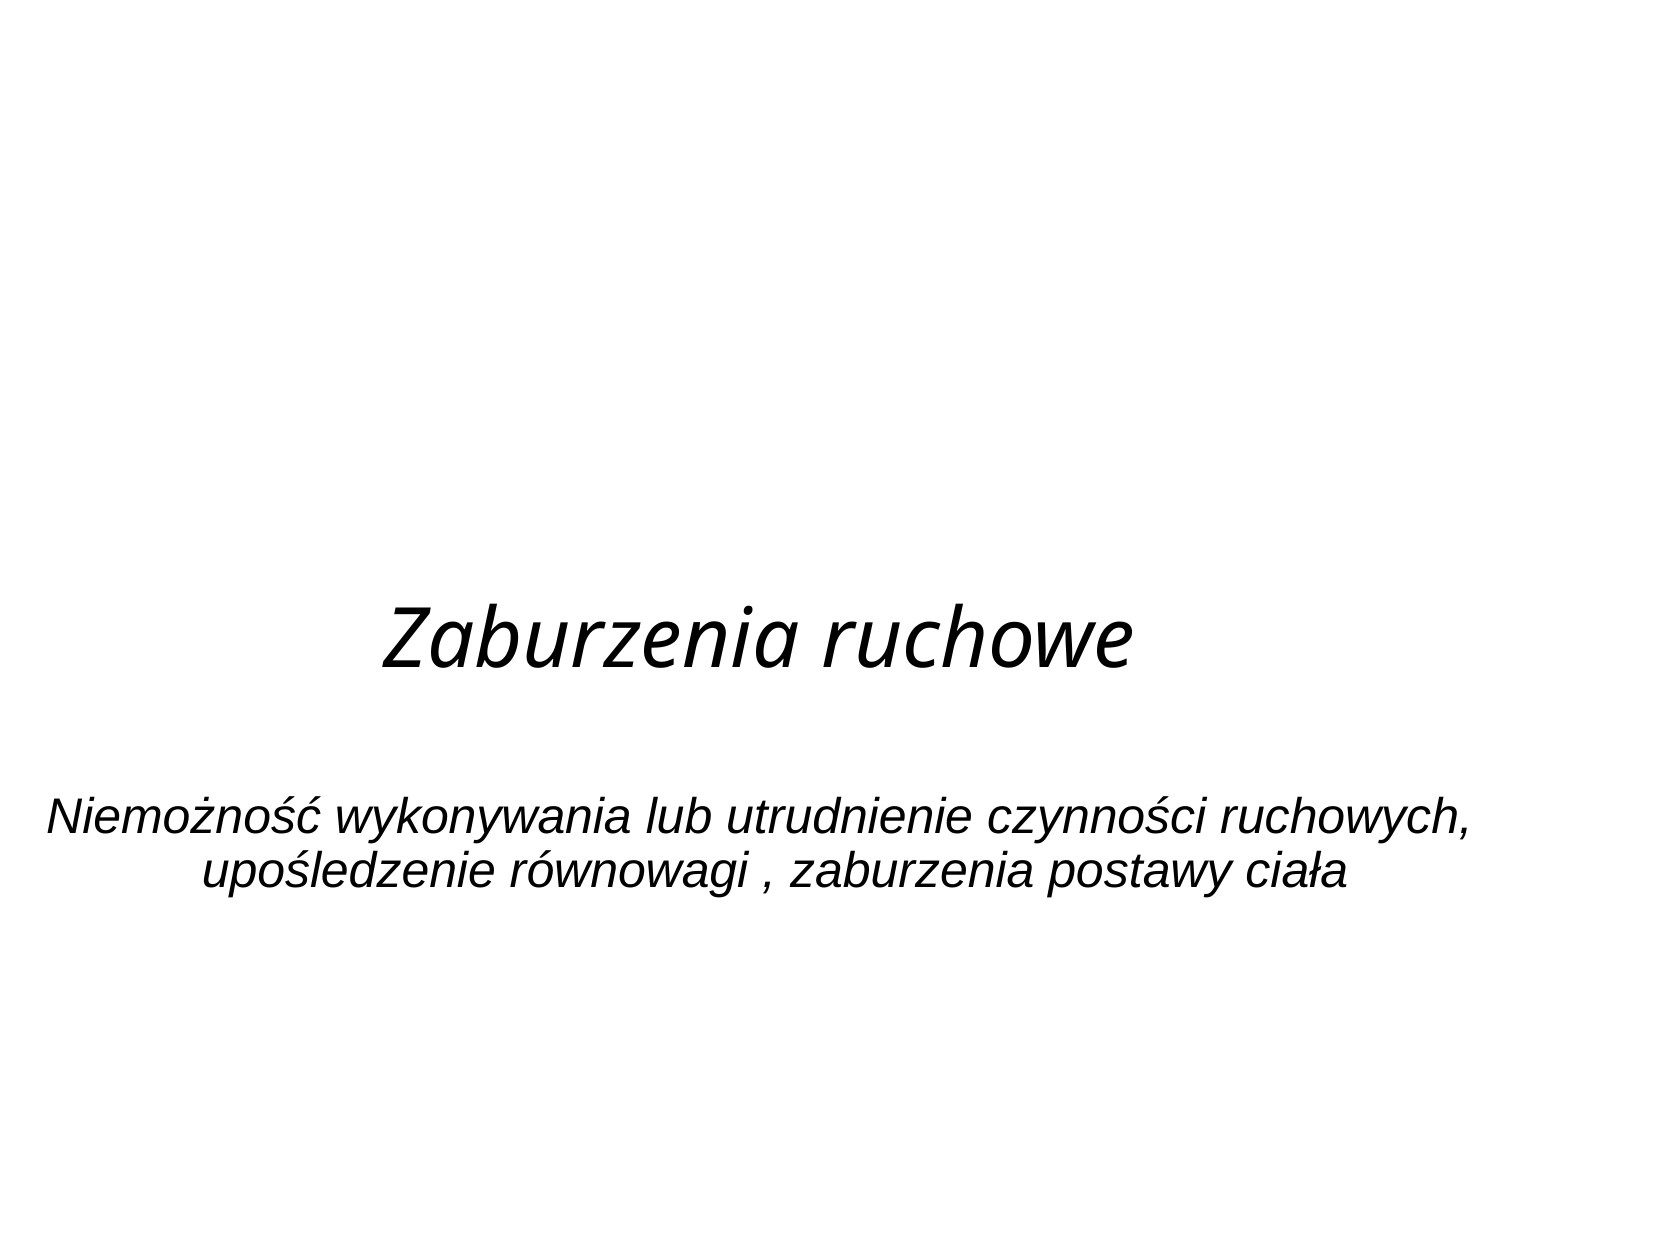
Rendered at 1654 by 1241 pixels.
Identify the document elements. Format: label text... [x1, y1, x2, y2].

list Zaburzenia ruchowe Niemożność wykonywania lub utrudnienie czynności ruchowych, upośledzenie równowagi , zaburzenia postawy ciała [0, 350, 1489, 1144]
